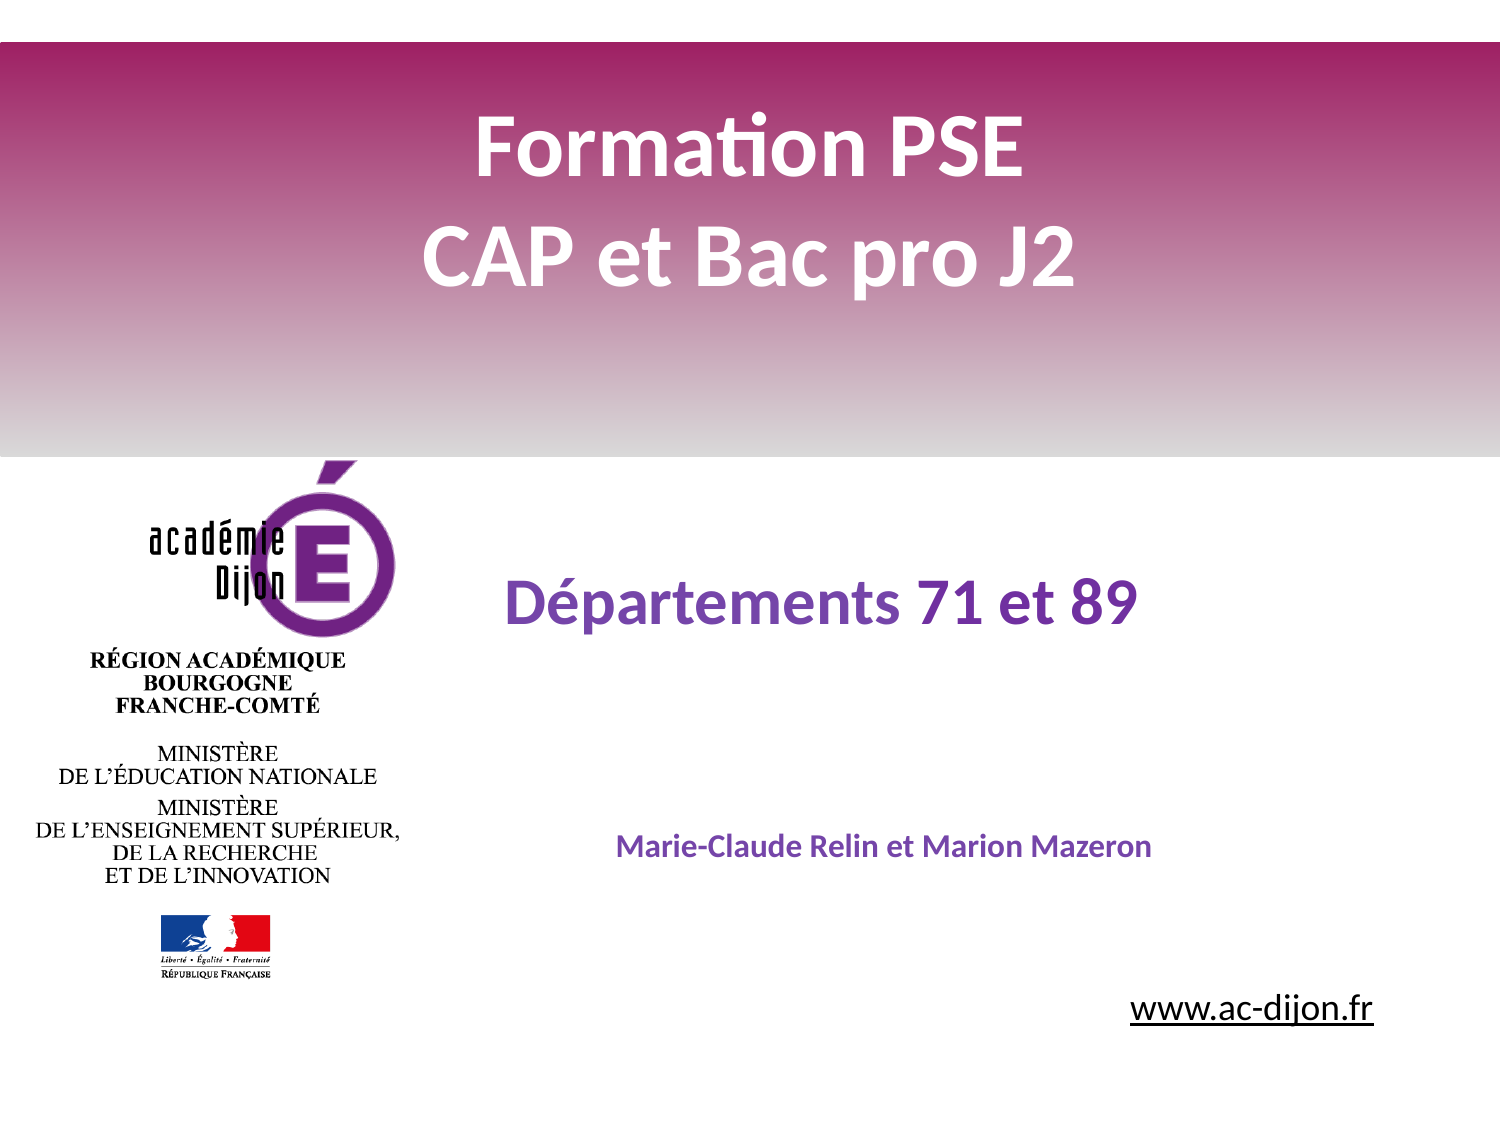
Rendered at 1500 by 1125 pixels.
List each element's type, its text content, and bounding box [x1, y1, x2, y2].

text_box Départements 71 et 89 Marie-Claude Relin et Marion Mazeron [490, 551, 1435, 925]
text_box Formation PSE CAP et Bac pro J2 [1, 43, 1500, 456]
